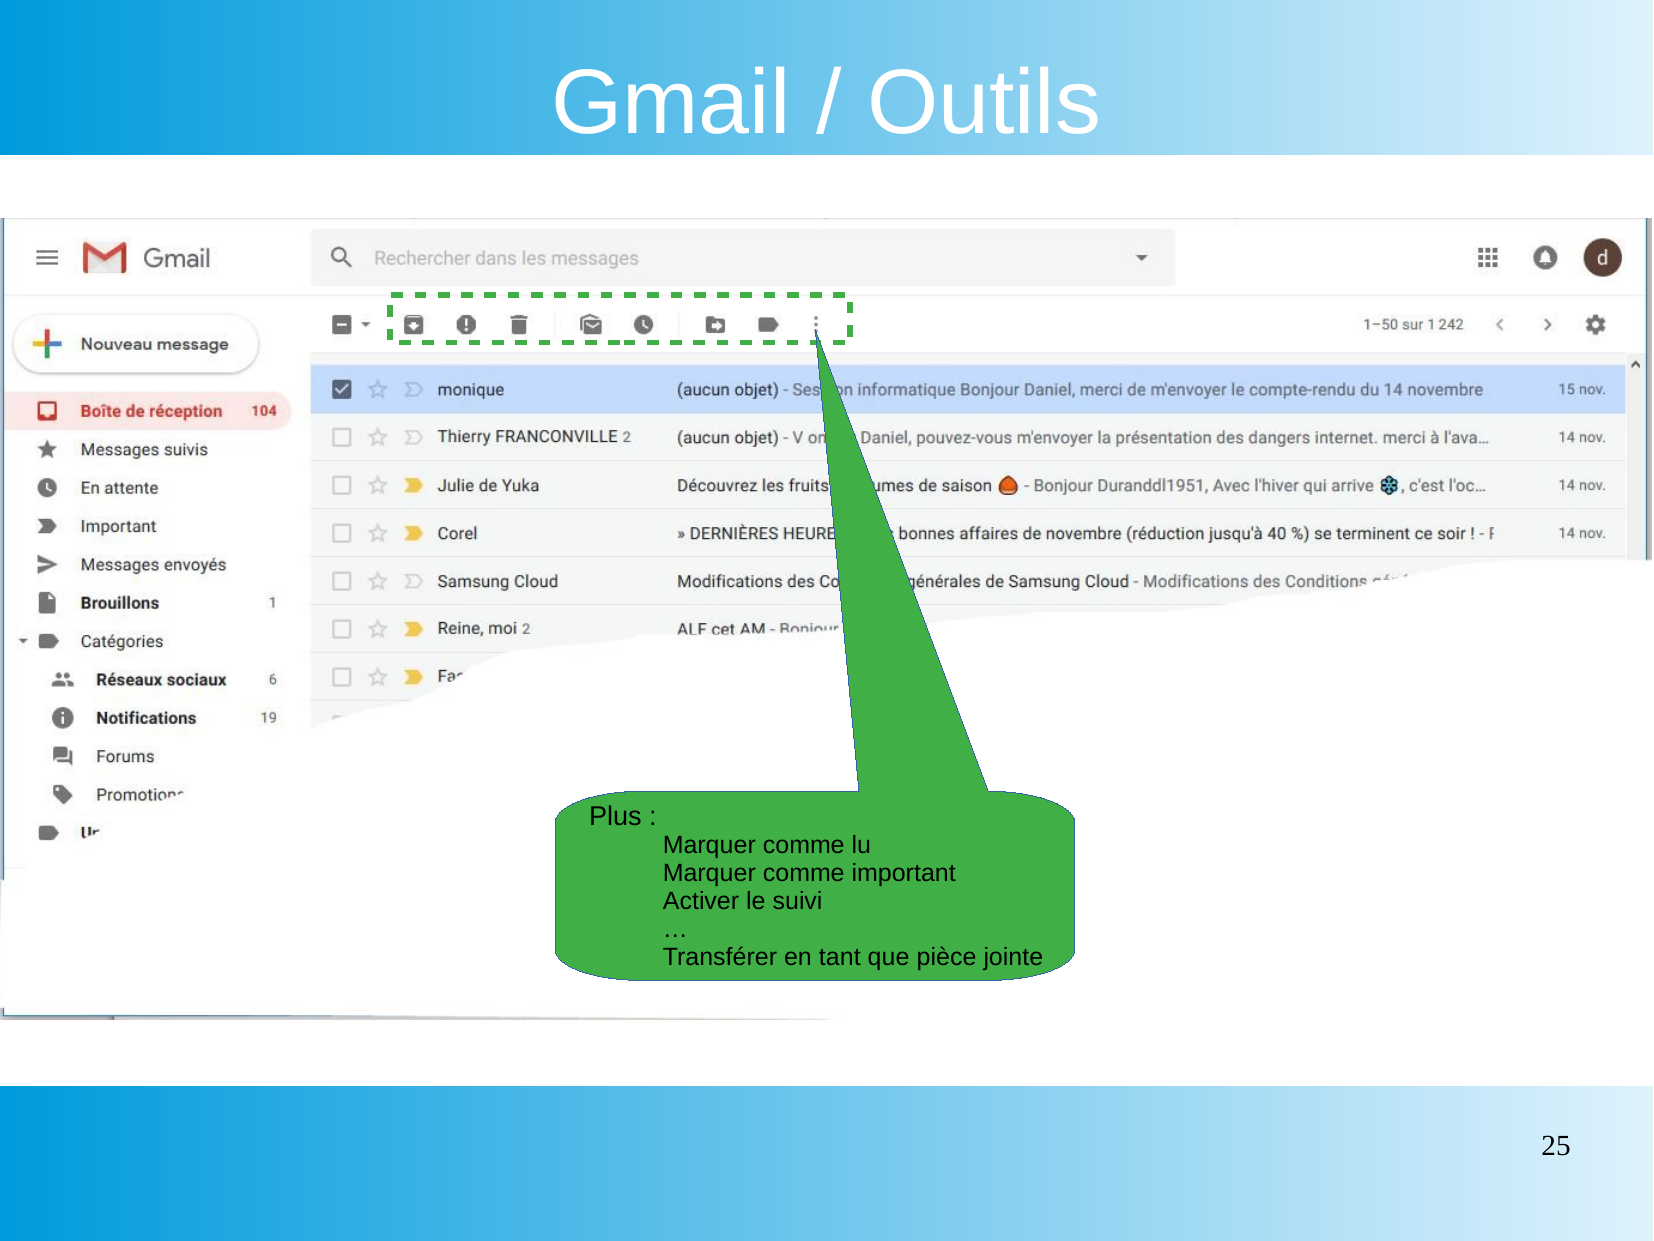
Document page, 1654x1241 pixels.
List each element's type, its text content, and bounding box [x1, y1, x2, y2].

text_box Plus : Marquer comme lu Marquer comme important Activer le suivi … Transférer en tant que pièce jointe [555, 329, 1075, 981]
title Gmail / Outils [82, 49, 1571, 155]
picture [0, 218, 1652, 1020]
